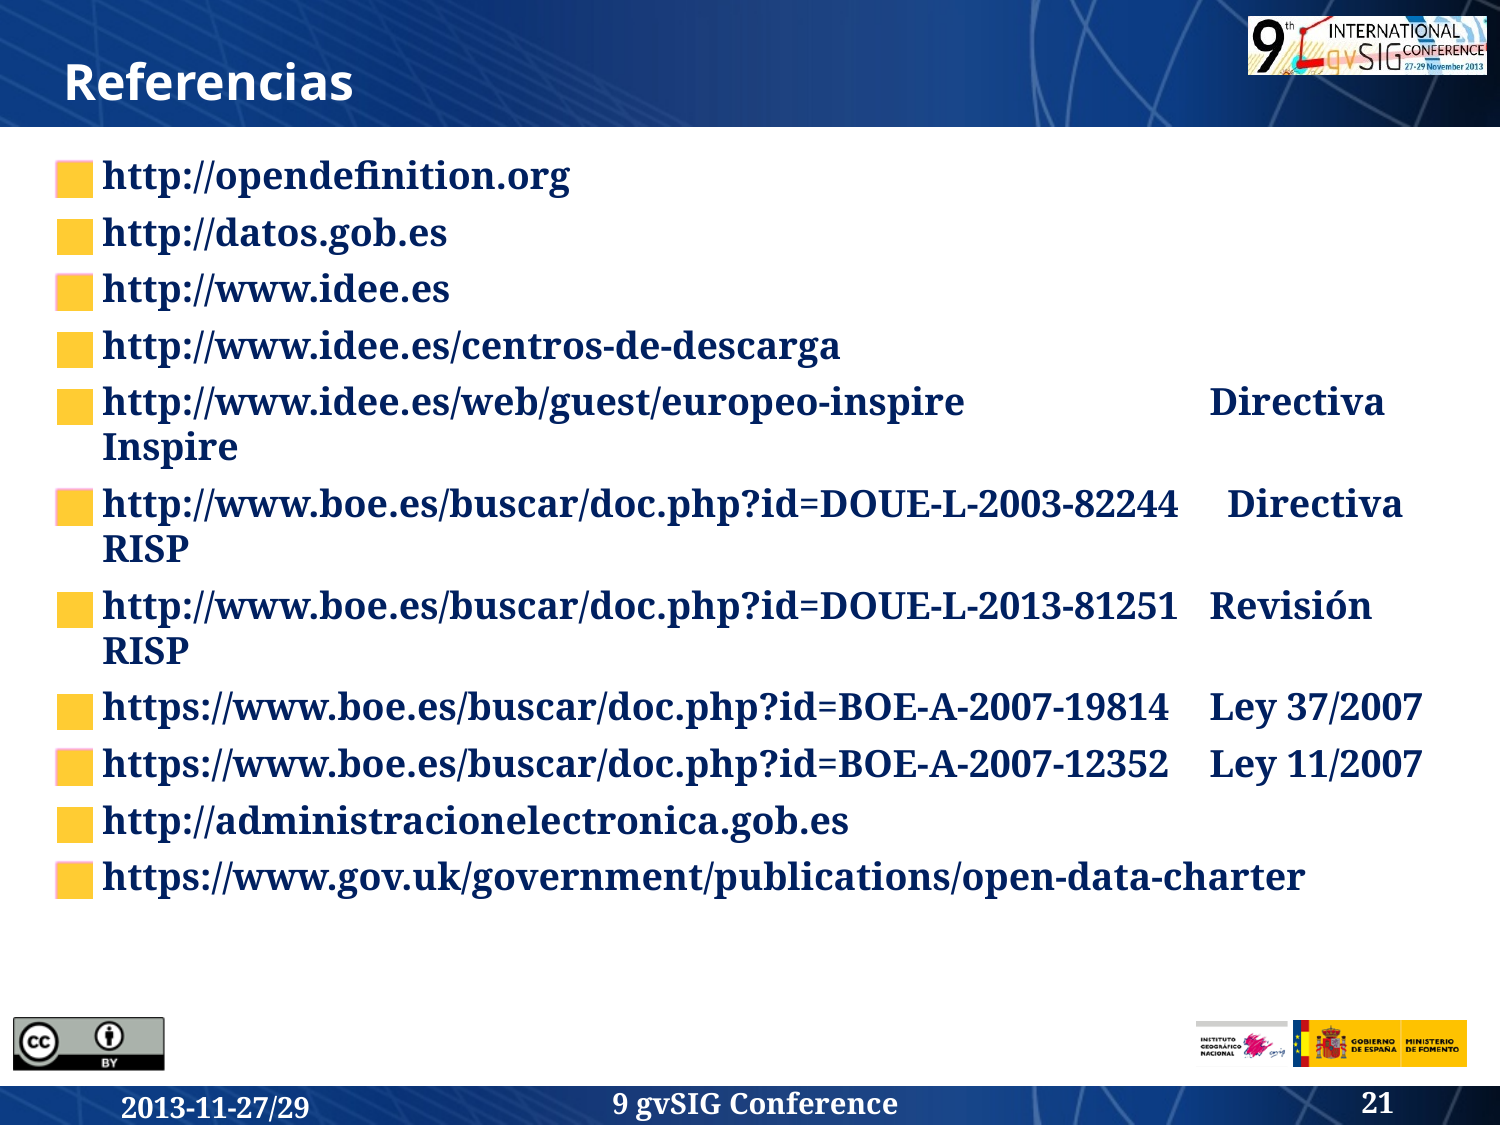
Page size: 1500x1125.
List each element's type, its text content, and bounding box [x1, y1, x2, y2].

list http://opendefinition.org http://datos.gob.es http://www.idee.es http://www.idee.es/centros-de-descarga http://www.idee.es/web/guest/europeo-inspire Directiva Inspire http://www.boe.es/buscar/doc.php?id=DOUE-L-2003-82244 Directiva RISP http://www.boe.es/buscar/doc.php?id=DOUE-L-2013-81251 Revisión RISP https://www.boe.es/buscar/doc.php?id=BOE-A-2007-19814 Ley 37/2007 https://www.boe.es/buscar/doc.php?id=BOE-A-2007-12352 Ley 11/2007 http://administracionelectronica.gob.es https://www.gov.uk/government/publications/open-data-charter [31, 144, 1465, 1004]
picture [0, 0, 1500, 127]
title Referencias [0, 43, 1275, 107]
picture [13, 1017, 166, 1072]
picture [1195, 1019, 1467, 1068]
picture [0, 1086, 1500, 1125]
